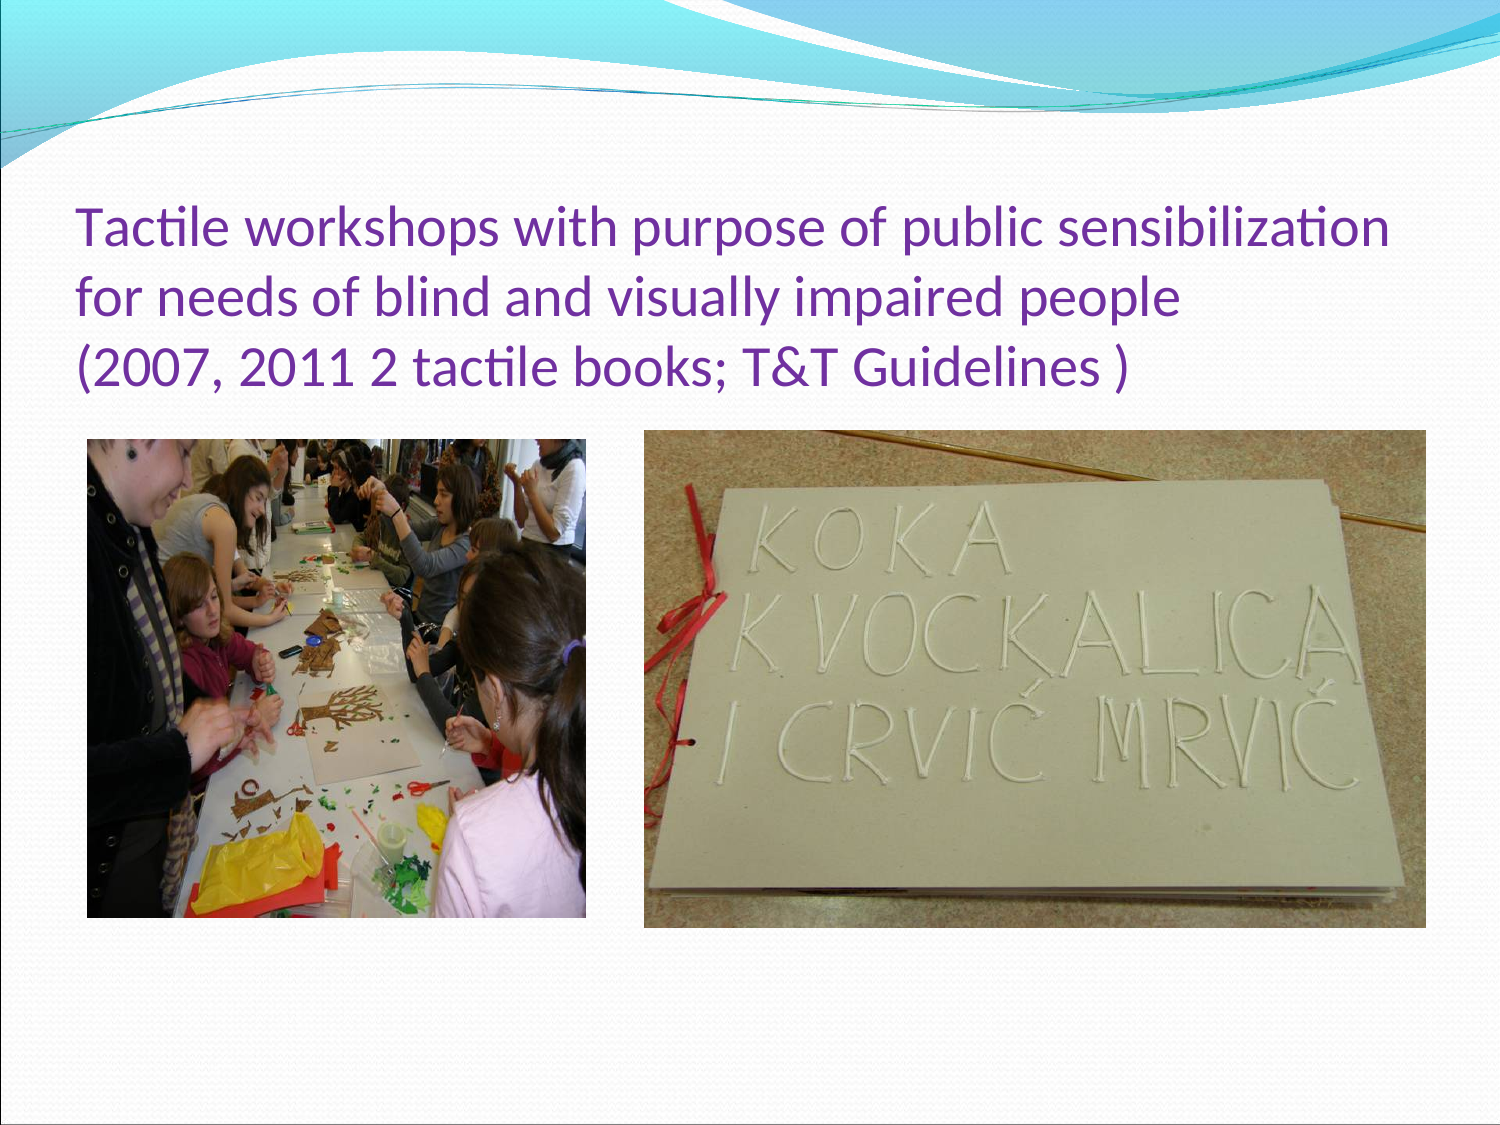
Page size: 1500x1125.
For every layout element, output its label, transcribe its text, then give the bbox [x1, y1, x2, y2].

text_box [644, 430, 1426, 928]
picture [0, 0, 1500, 1125]
text_box [87, 439, 586, 918]
title Tactile workshops with purpose of public sensibilization for needs of blind and visually impaired people (2007, 2011 2 tactile books; T&T Guidelines ) [75, 110, 1426, 399]
